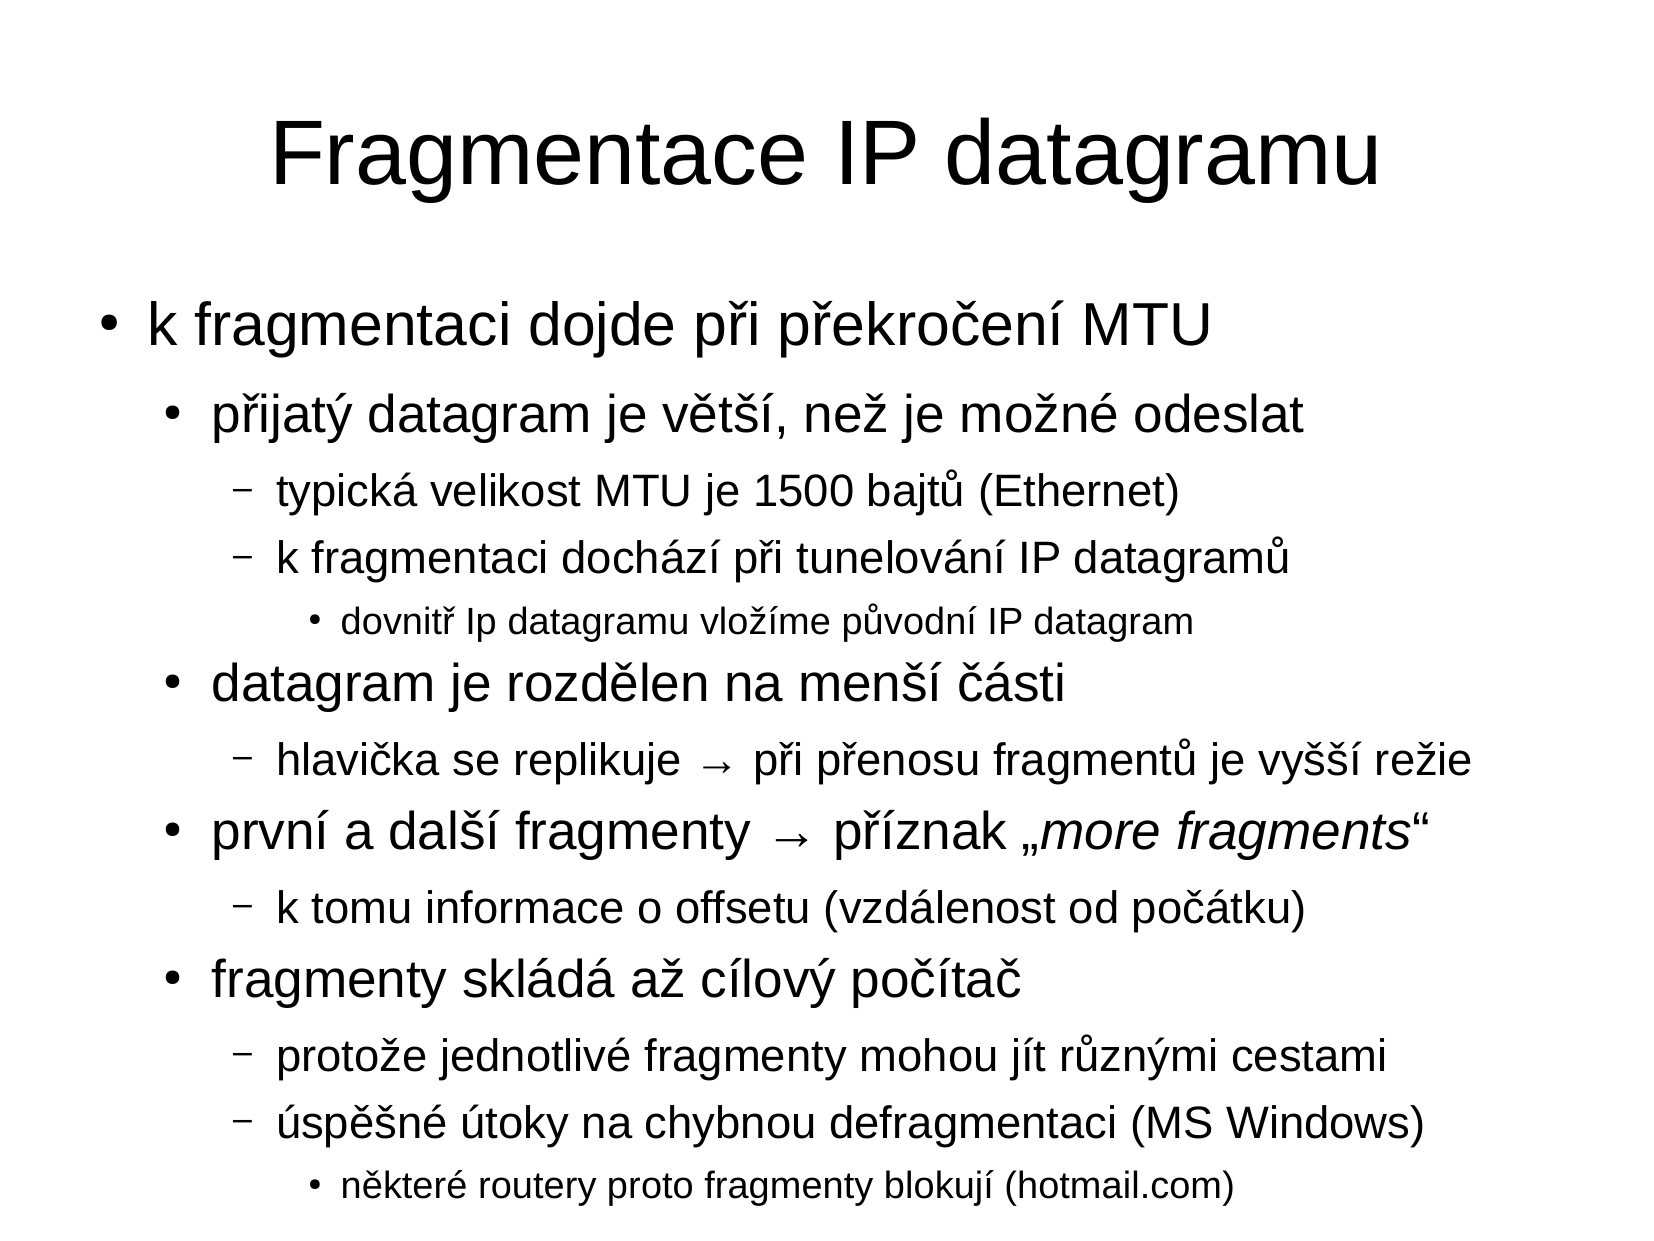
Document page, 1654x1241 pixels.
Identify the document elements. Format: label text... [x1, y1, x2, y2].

list k fragmentaci dojde při překročení MTU přijatý datagram je větší, než je možné odeslat typická velikost MTU je 1500 bajtů (Ethernet) k fragmentaci dochází při tunelování IP datagramů dovnitř Ip datagramu vložíme původní IP datagram datagram je rozdělen na menší části hlavička se replikuje → při přenosu fragmentů je vyšší režie první a další fragmenty → příznak „more fragments“ k tomu informace o offsetu (vzdálenost od počátku) fragmenty skládá až cílový počítač protože jednotlivé fragmenty mohou jít různými cestami úspěšné útoky na chybnou defragmentaci (MS Windows) některé routery proto fragmenty blokují (hotmail.com) [82, 290, 1571, 1211]
title Fragmentace IP datagramu [82, 49, 1571, 257]
